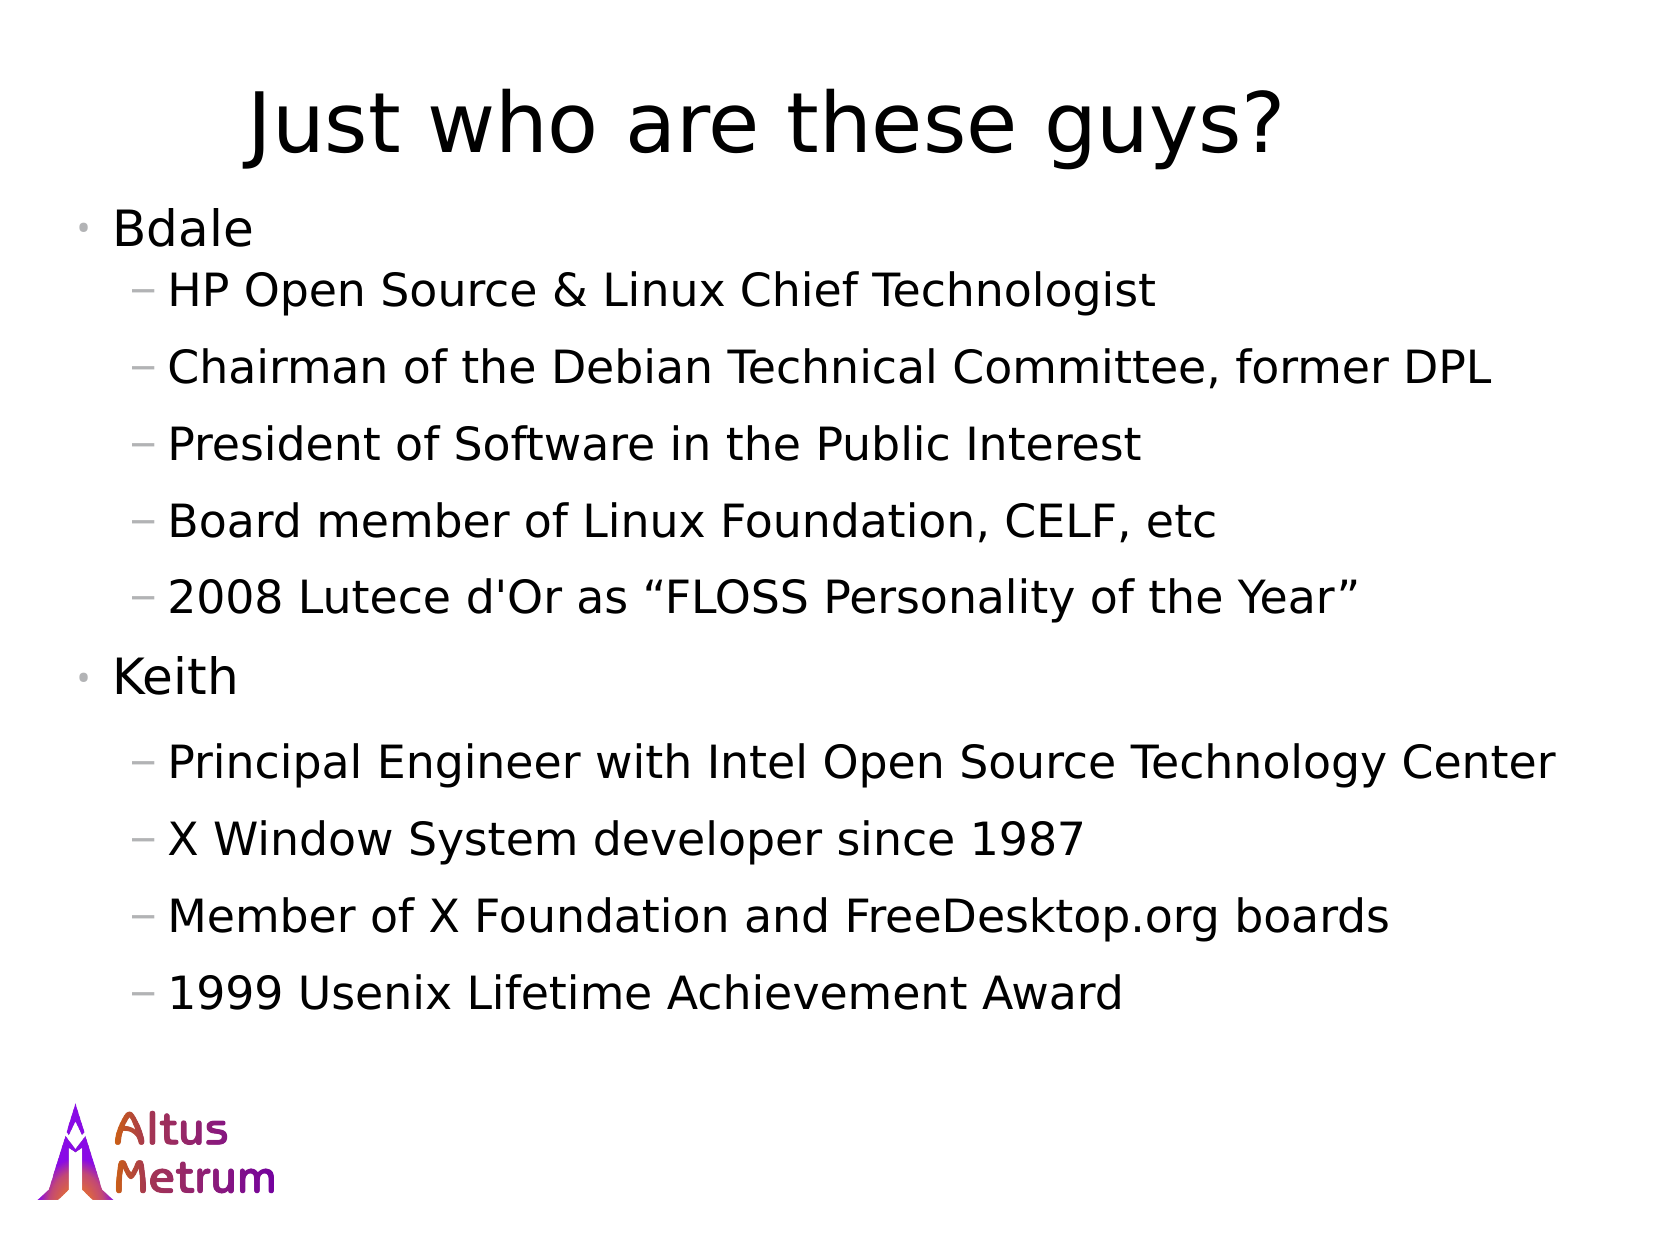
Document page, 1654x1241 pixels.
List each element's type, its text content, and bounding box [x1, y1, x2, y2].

picture [37, 1103, 274, 1200]
list Bdale HP Open Source & Linux Chief Technologist Chairman of the Debian Technical Committee, former DPL President of Software in the Public Interest Board member of Linux Foundation, CELF, etc 2008 Lutece d'Or as “FLOSS Personality of the Year” Keith Principal Engineer with Intel Open Source Technology Center X Window System developer since 1987 Member of X Foundation and FreeDesktop.org boards 1999 Usenix Lifetime Achievement Award [75, 206, 1571, 1117]
title Just who are these guys? [77, 20, 1458, 206]
